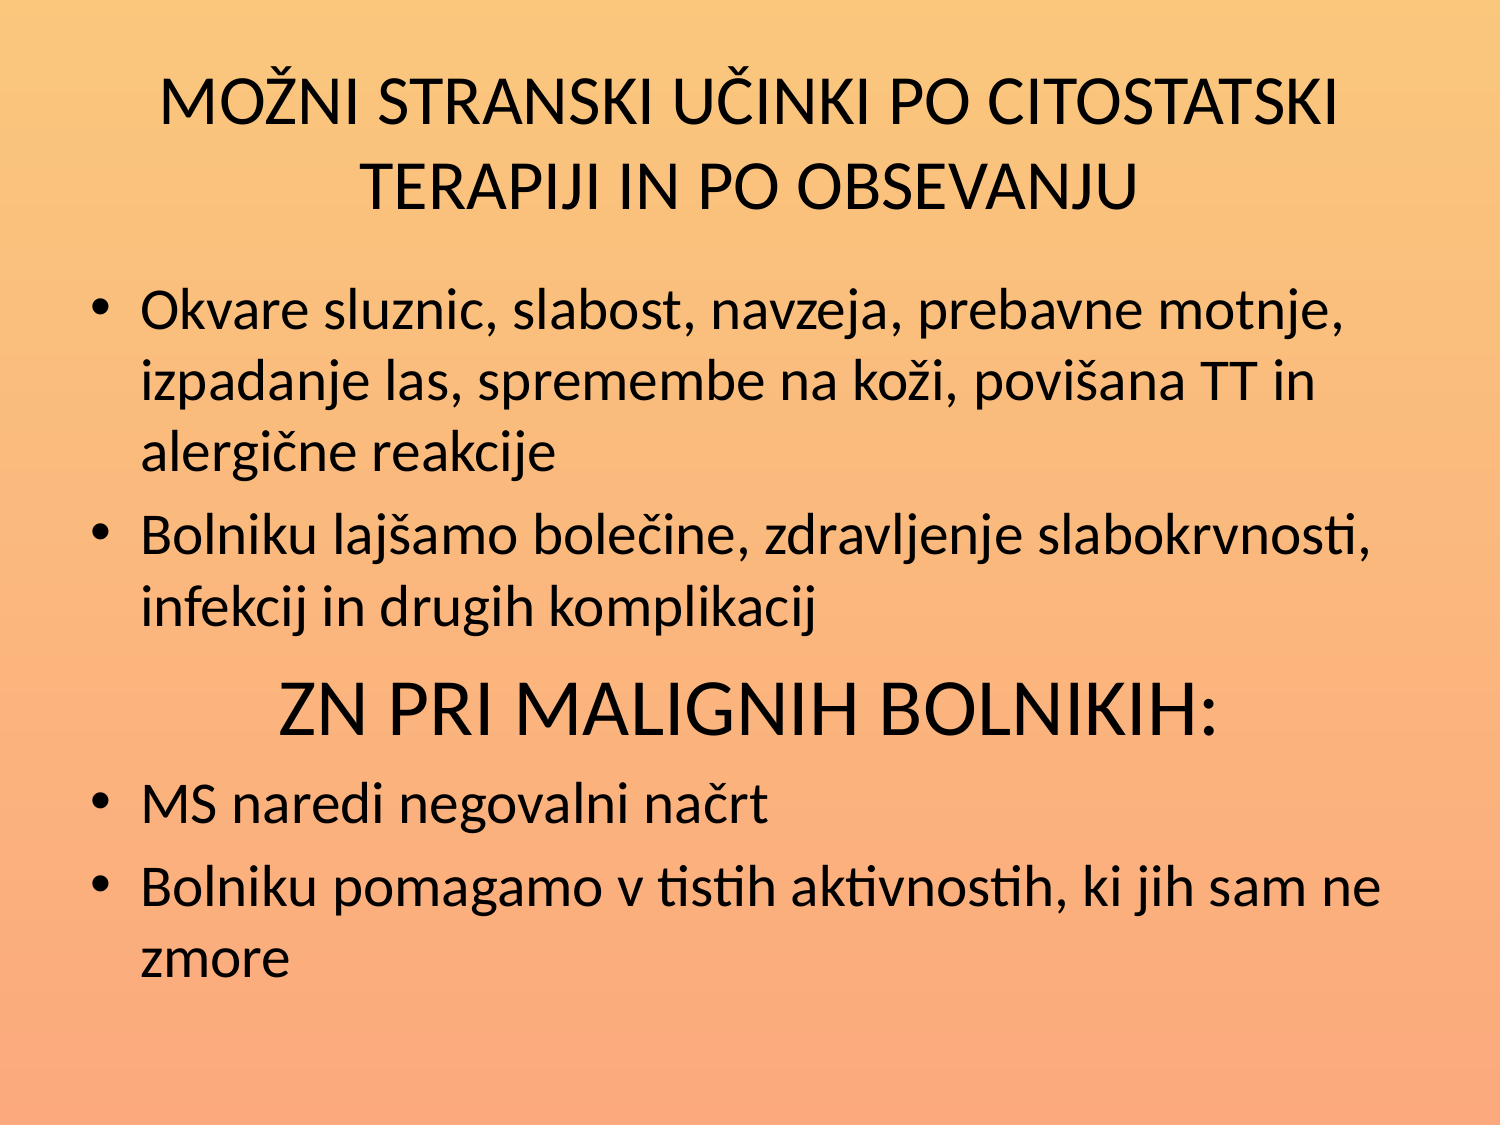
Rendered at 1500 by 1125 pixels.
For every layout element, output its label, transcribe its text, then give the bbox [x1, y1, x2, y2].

title MOŽNI STRANSKI UČINKI PO CITOSTATSKI TERAPIJI IN PO OBSEVANJU [75, 45, 1425, 233]
list Okvare sluznic, slabost, navzeja, prebavne motnje, izpadanje las, spremembe na koži, povišana TT in alergične reakcije Bolniku lajšamo bolečine, zdravljenje slabokrvnosti, infekcij in drugih komplikacij ZN PRI MALIGNIH BOLNIKIH: MS naredi negovalni načrt Bolniku pomagamo v tistih aktivnostih, ki jih sam ne zmore [75, 262, 1425, 1005]
